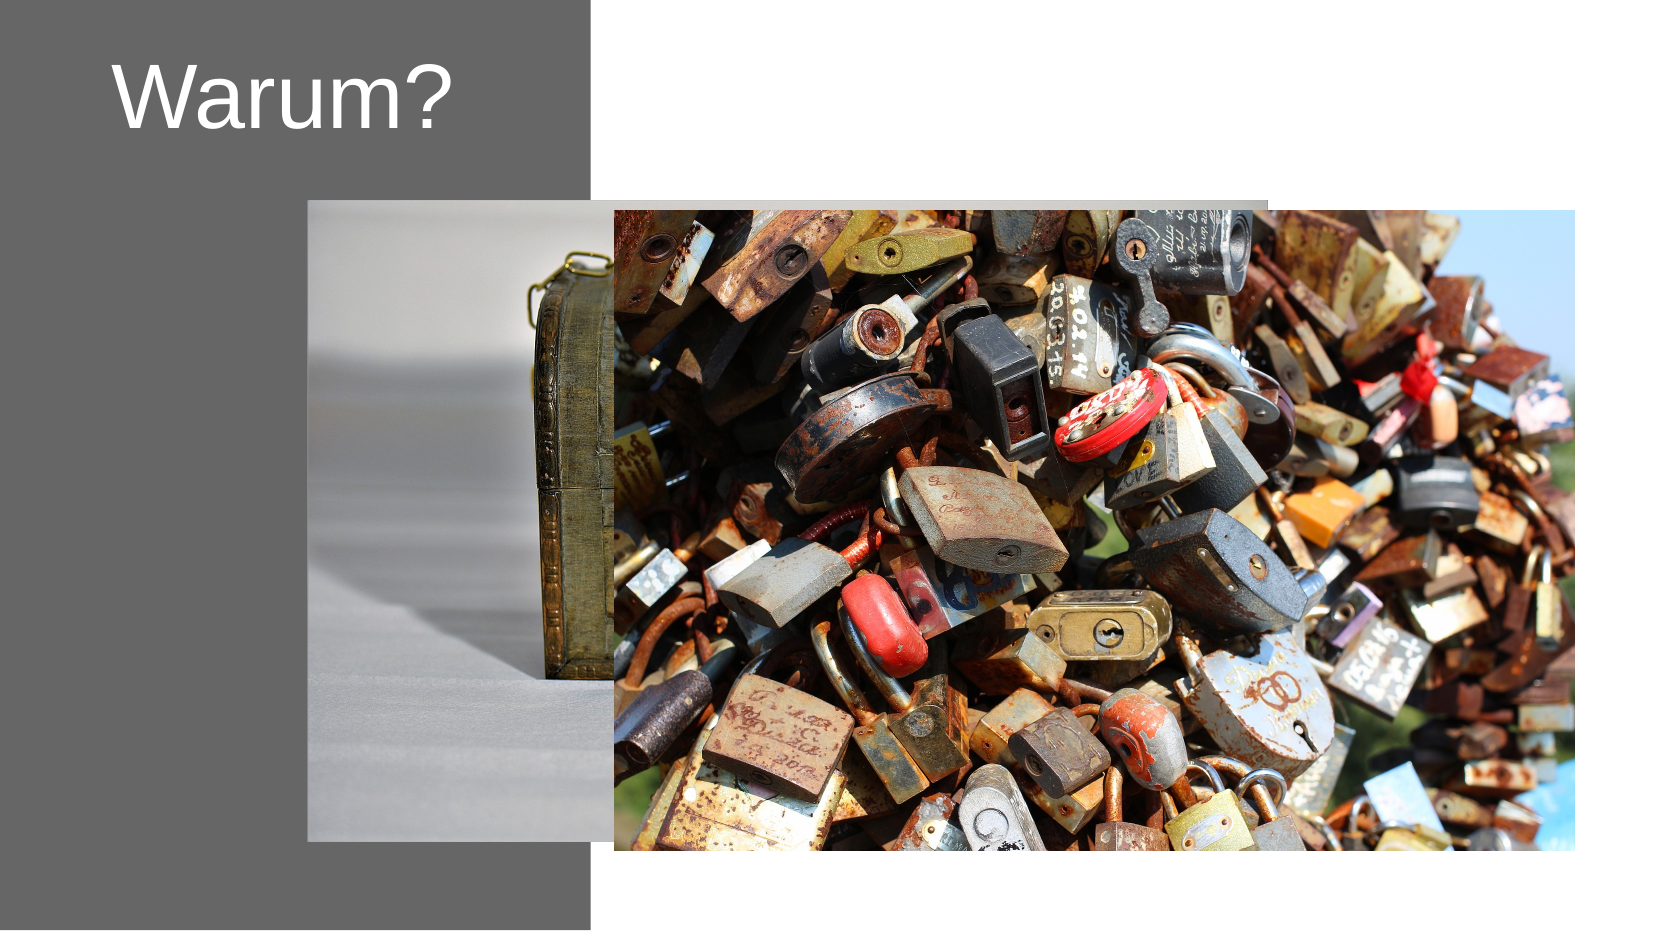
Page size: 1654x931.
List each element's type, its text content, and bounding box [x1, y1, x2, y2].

picture [307, 200, 1575, 851]
title Warum? [47, 45, 520, 875]
